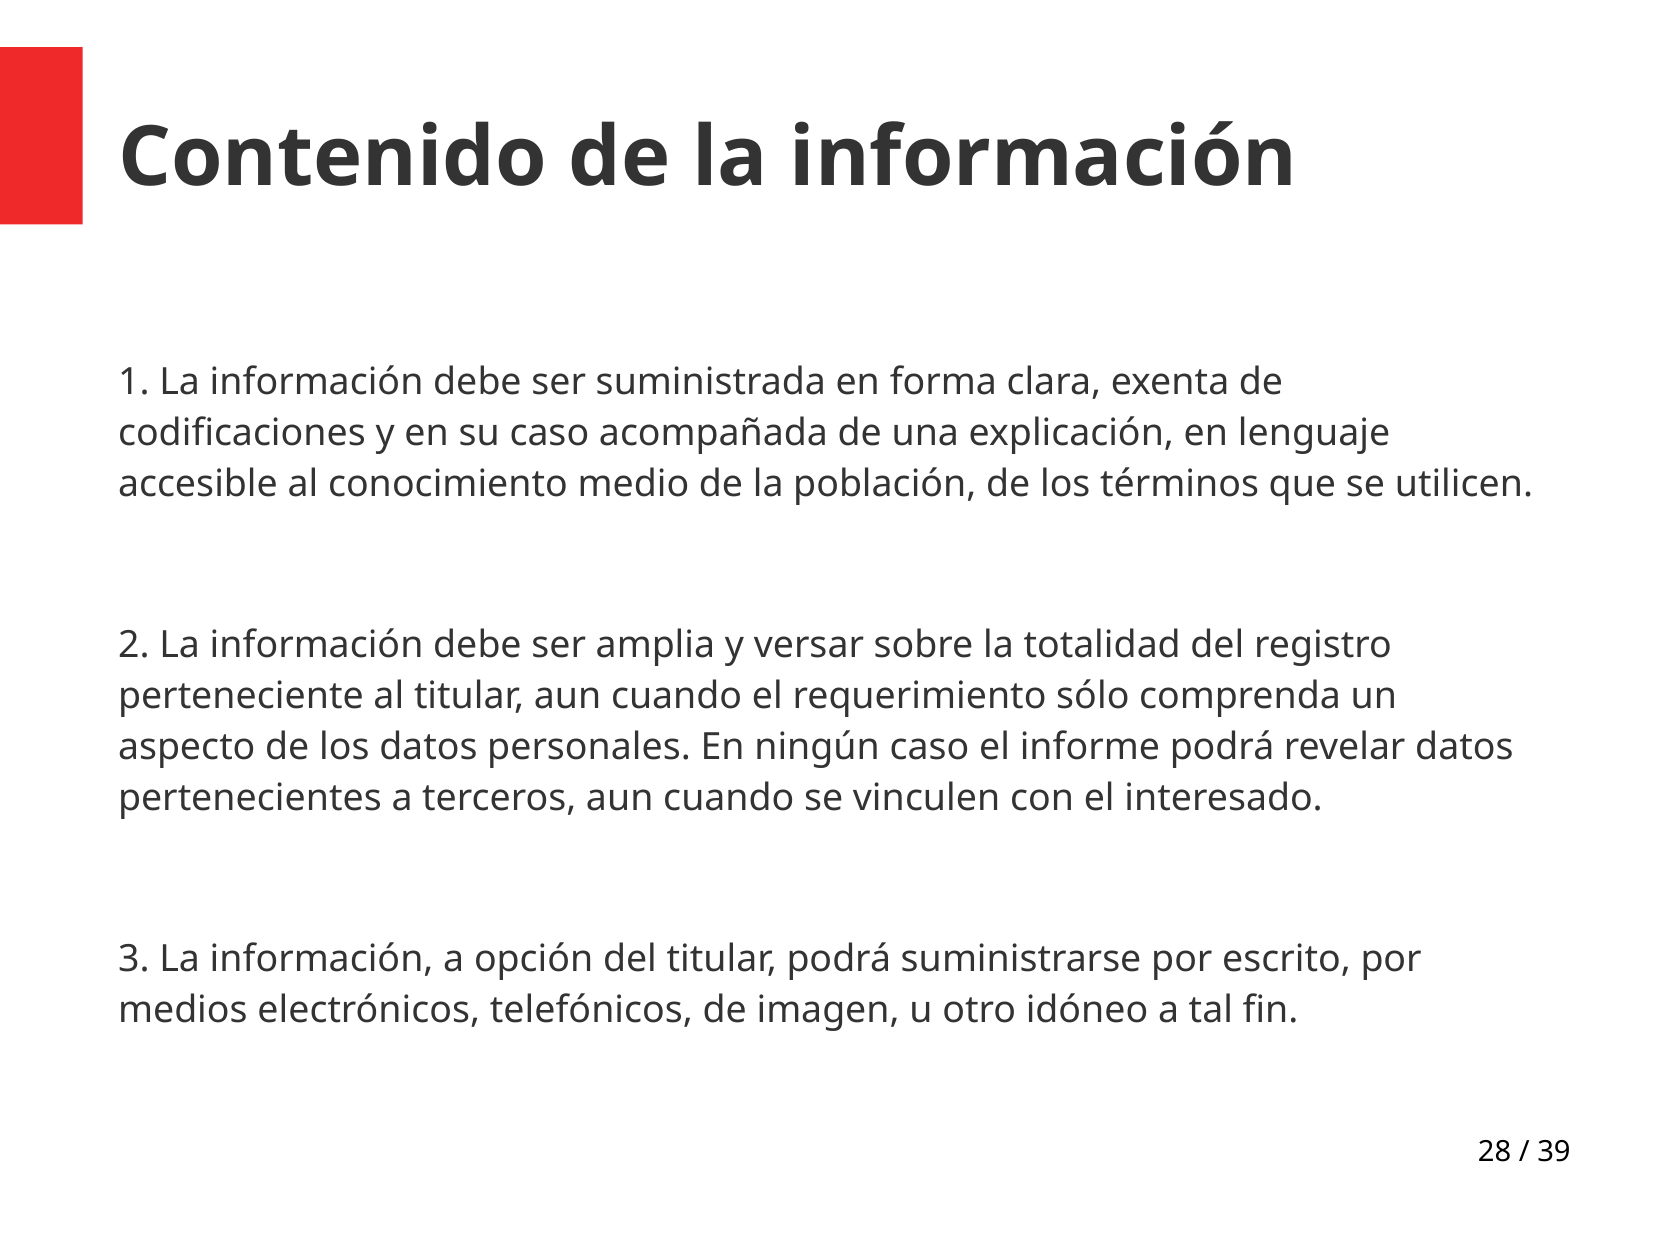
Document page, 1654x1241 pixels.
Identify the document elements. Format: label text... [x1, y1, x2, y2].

list 1. La información debe ser suministrada en forma clara, exenta de codificaciones y en su caso acompañada de una explicación, en lenguaje accesible al conocimiento medio de la población, de los términos que se utilicen. 2. La información debe ser amplia y versar sobre la totalidad del registro perteneciente al titular, aun cuando el requerimiento sólo comprenda un aspecto de los datos personales. En ningún caso el informe podrá revelar datos pertenecientes a terceros, aun cuando se vinculen con el interesado. 3. La información, a opción del titular, podrá suministrarse por escrito, por medios electrónicos, telefónicos, de imagen, u otro idóneo a tal fin. [118, 354, 1536, 1074]
title Contenido de la información [118, 49, 1571, 257]
